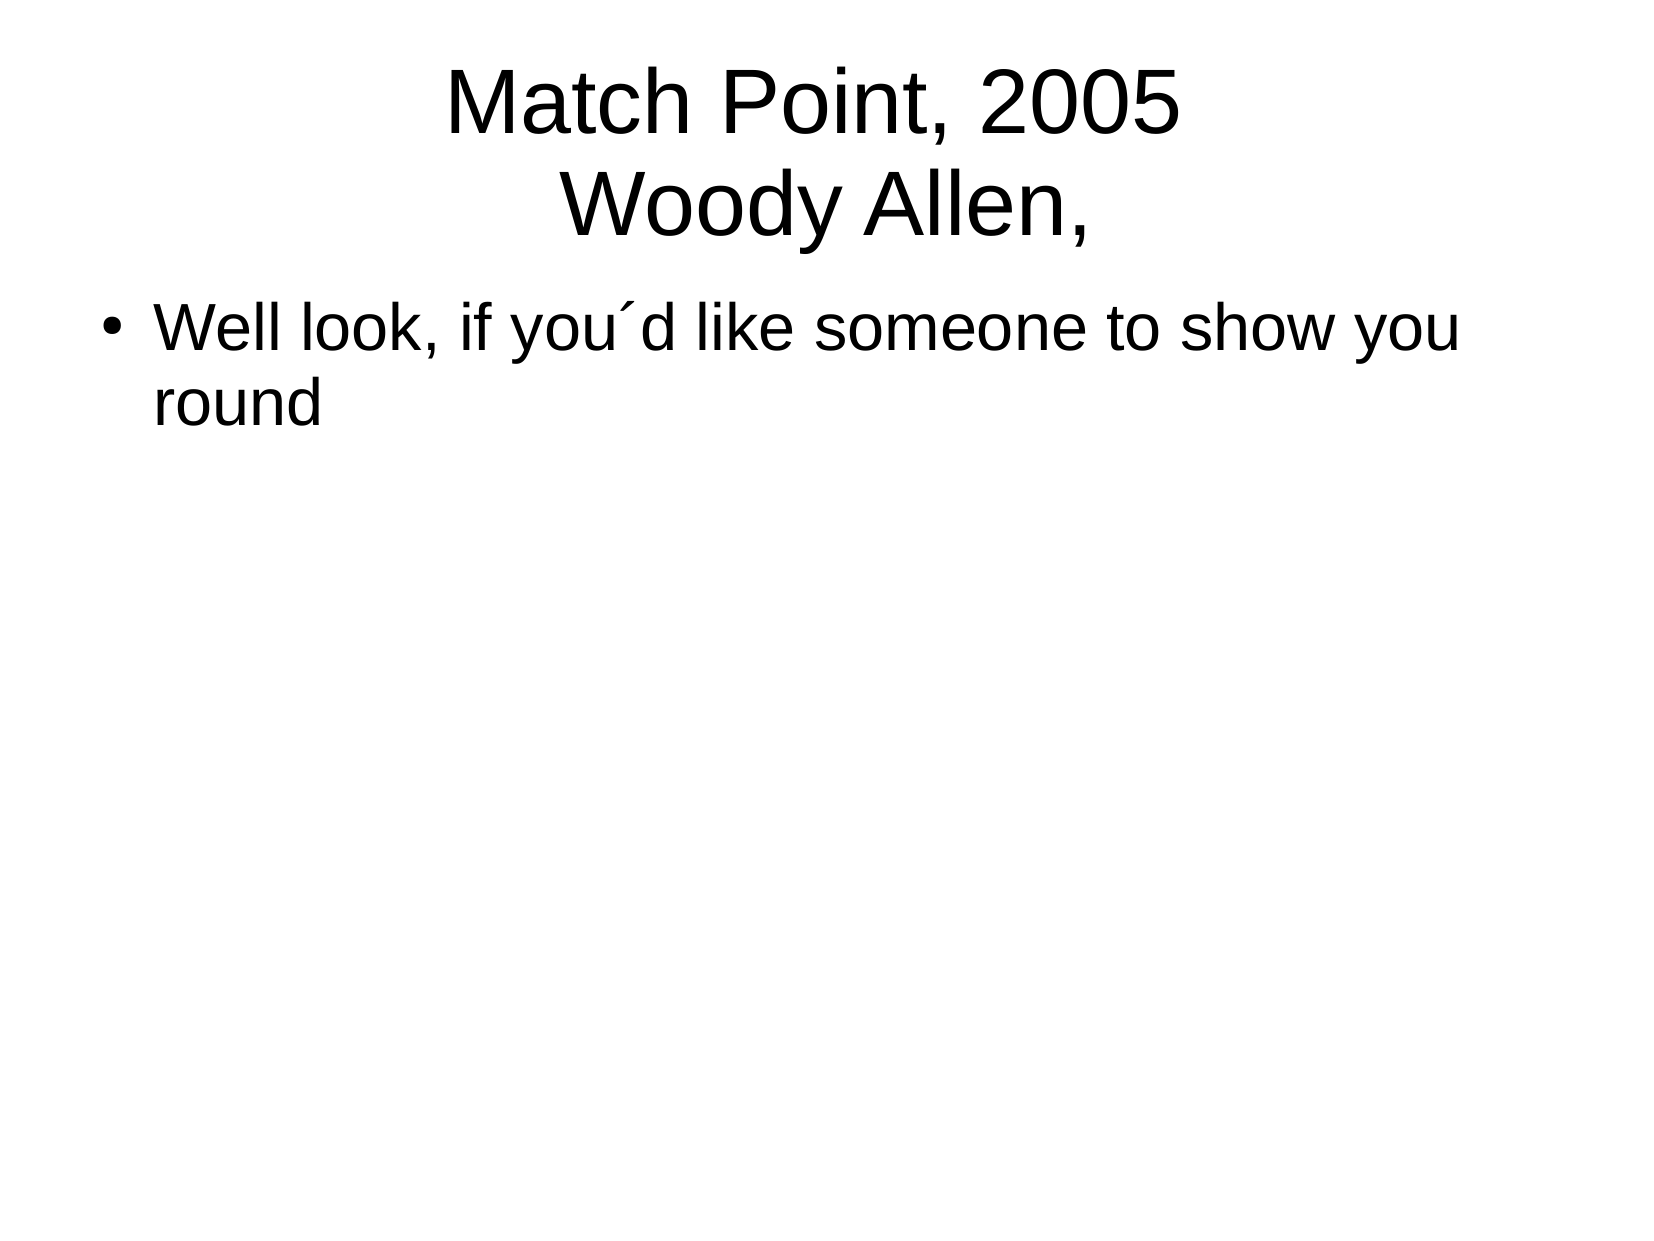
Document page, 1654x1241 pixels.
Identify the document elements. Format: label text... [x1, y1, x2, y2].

title Match Point, 2005 Woody Allen, [82, 49, 1571, 257]
list Well look, if you´d like someone to show you round [82, 290, 1571, 1010]
